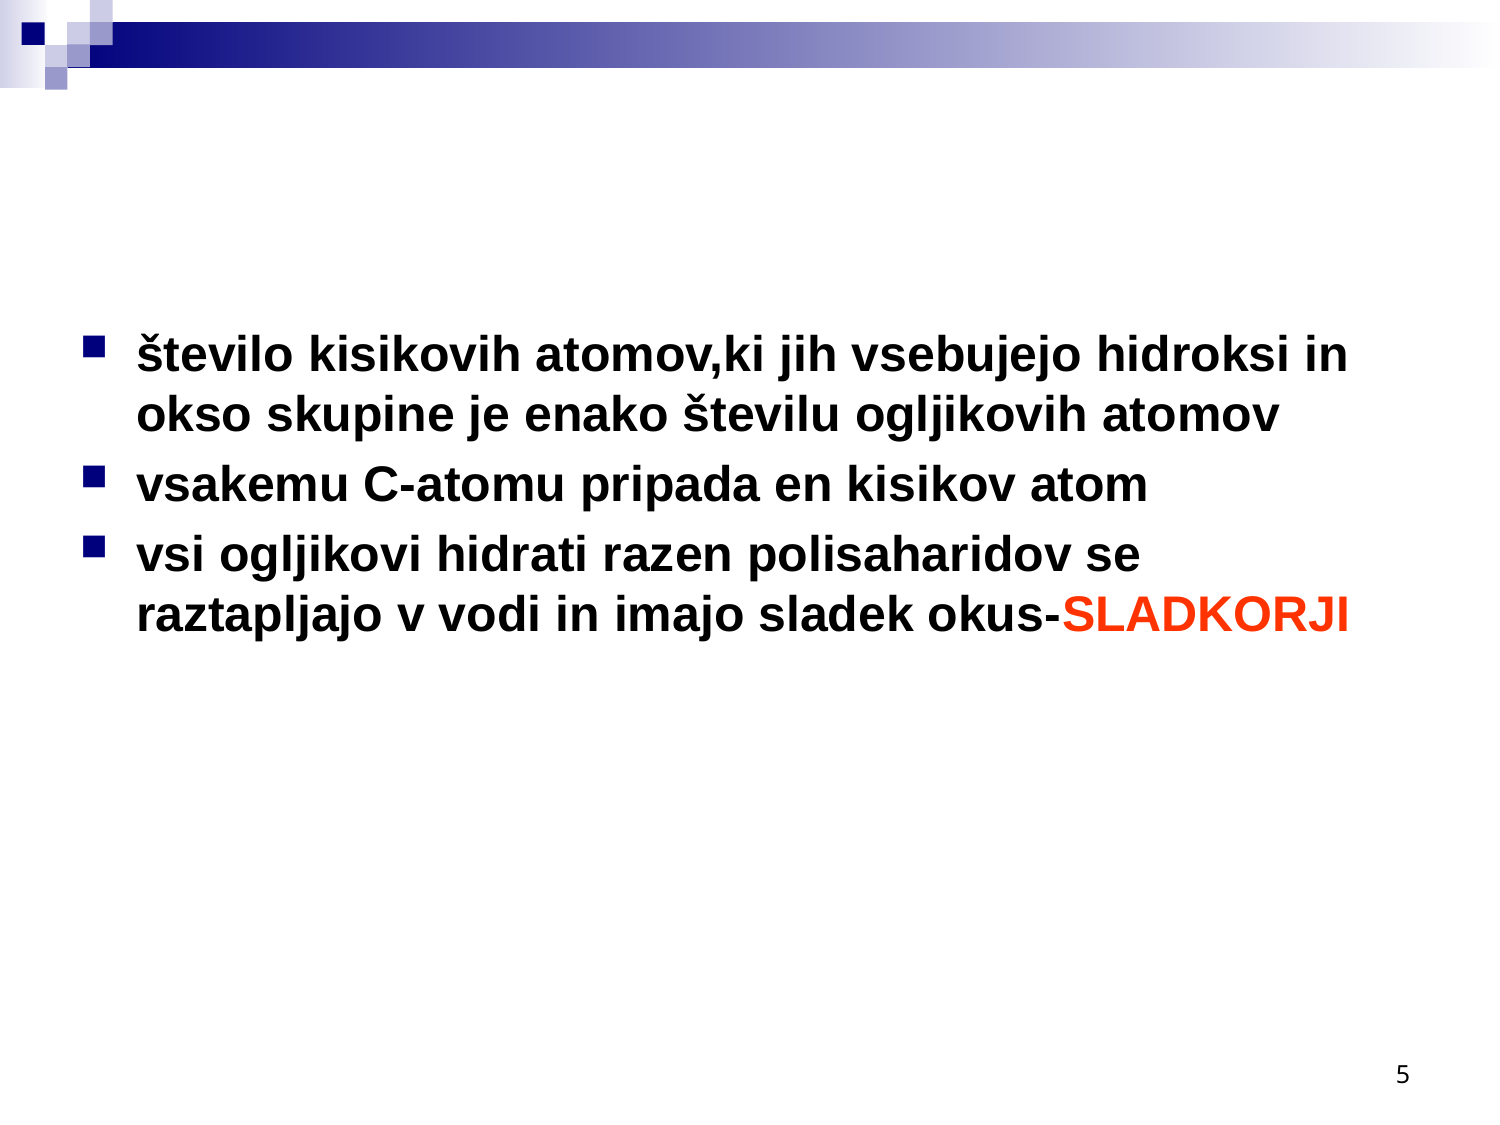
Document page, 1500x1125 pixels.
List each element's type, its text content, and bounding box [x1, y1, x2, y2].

slide_number <number> [1074, 1025, 1425, 1100]
list število kisikovih atomov,ki jih vsebujejo hidroksi in okso skupine je enako številu ogljikovih atomov vsakemu C-atomu pripada en kisikov atom vsi ogljikovi hidrati razen polisaharidov se raztapljajo v vodi in imajo sladek okus-SLADKORJI [64, 314, 1415, 952]
